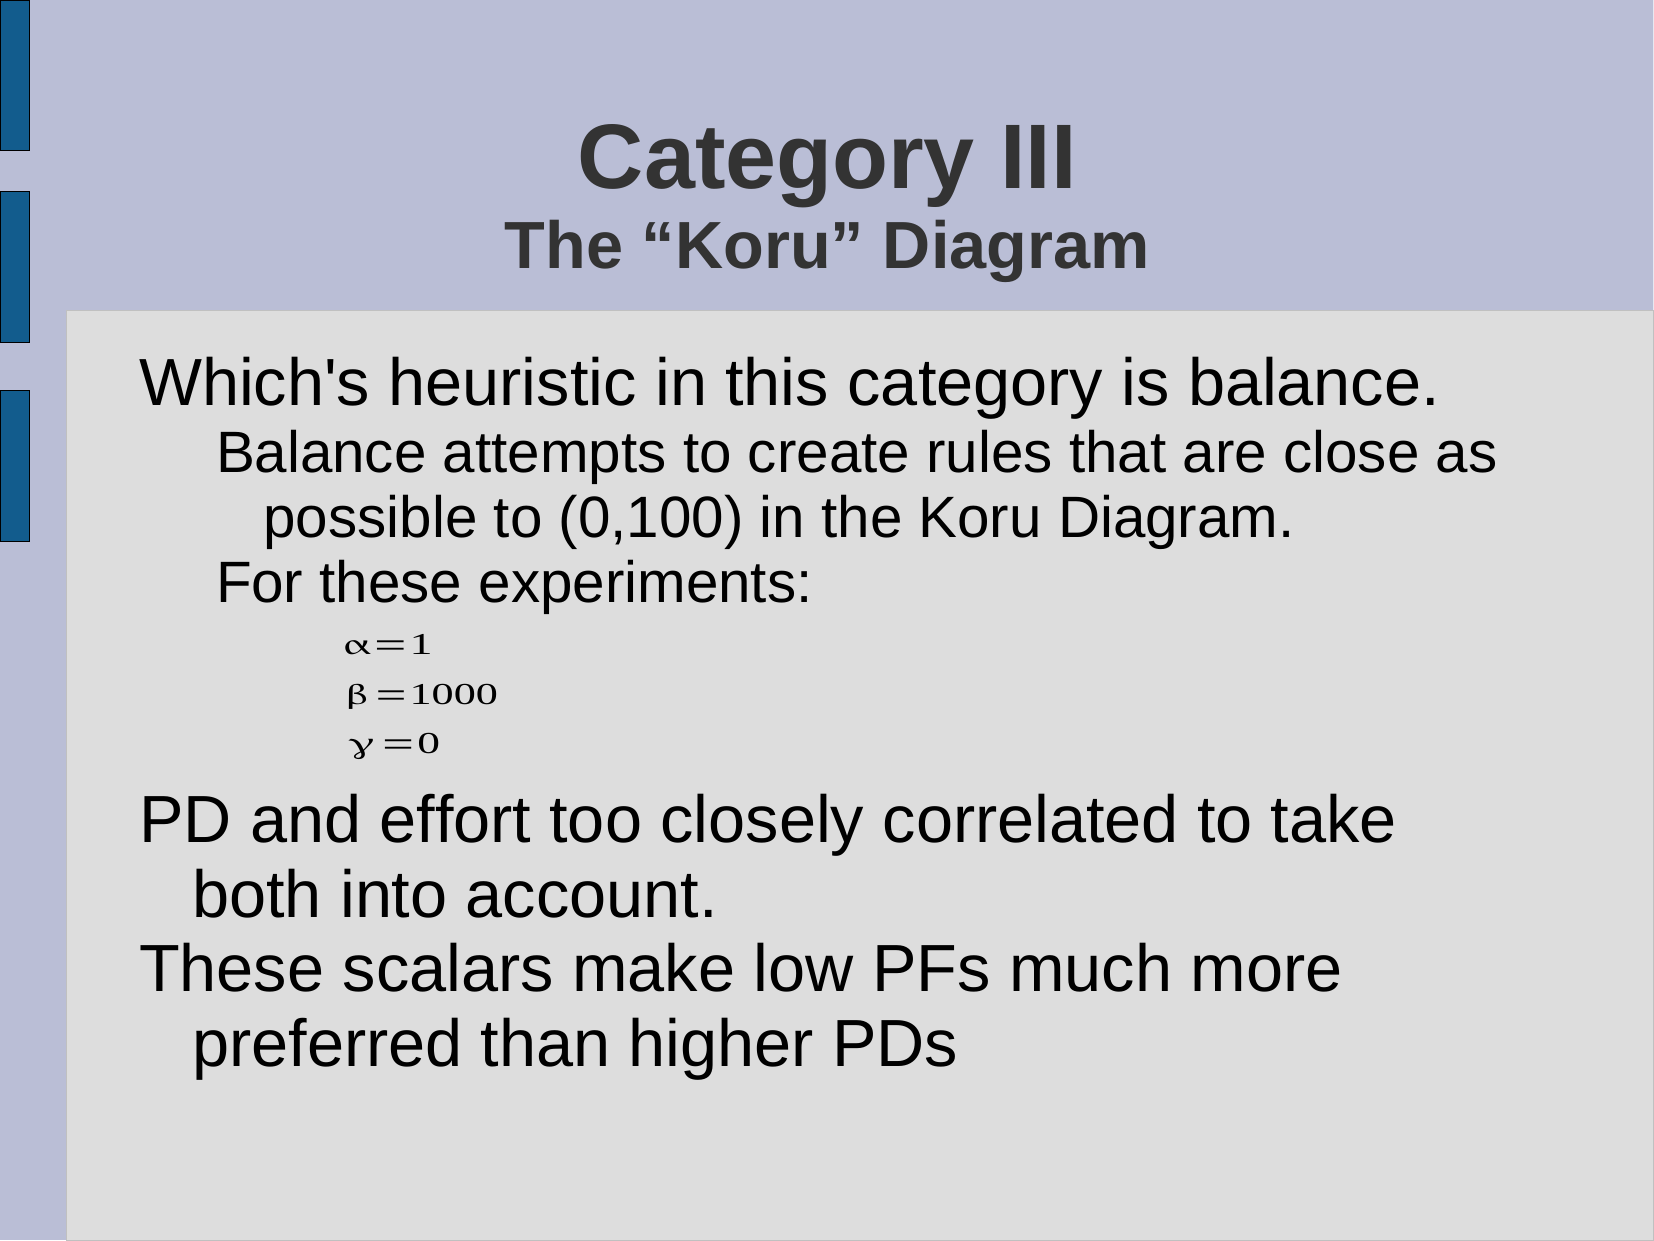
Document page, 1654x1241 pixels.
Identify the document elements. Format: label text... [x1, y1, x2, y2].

chart [331, 625, 445, 664]
chart [337, 725, 451, 763]
chart [334, 675, 508, 714]
list Which's heuristic in this category is balance. Balance attempts to create rules that are close as possible to (0,100) in the Koru Diagram. For these experiments: PD and effort too closely correlated to take both into account. These scalars make low PFs much more preferred than higher PDs [121, 344, 1534, 1127]
title Category III The “Koru” Diagram [121, 91, 1534, 299]
